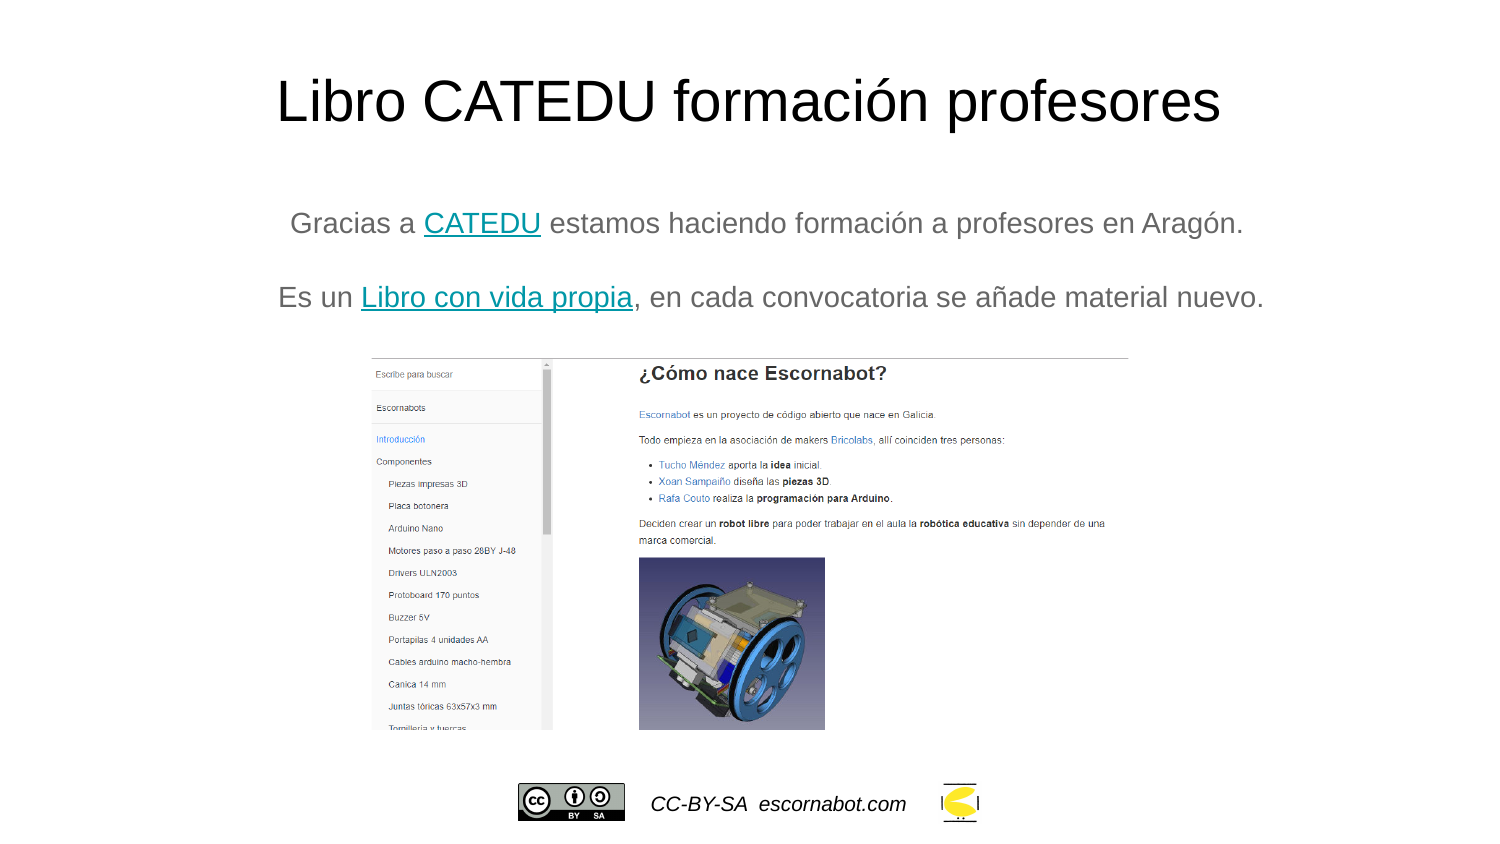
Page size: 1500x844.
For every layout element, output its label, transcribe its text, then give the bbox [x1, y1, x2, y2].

picture [938, 781, 982, 824]
title Libro CATEDU formación profesores [51, 48, 1449, 142]
picture [371, 358, 1129, 730]
text_box Gracias a CATEDU estamos haciendo formación a profesores en Aragón. Es un Libro con vida propia, en cada convocatoria se añade material nuevo. [187, 184, 1356, 577]
picture [518, 783, 625, 821]
text_box CC-BY-SA escornabot.com [635, 775, 936, 830]
